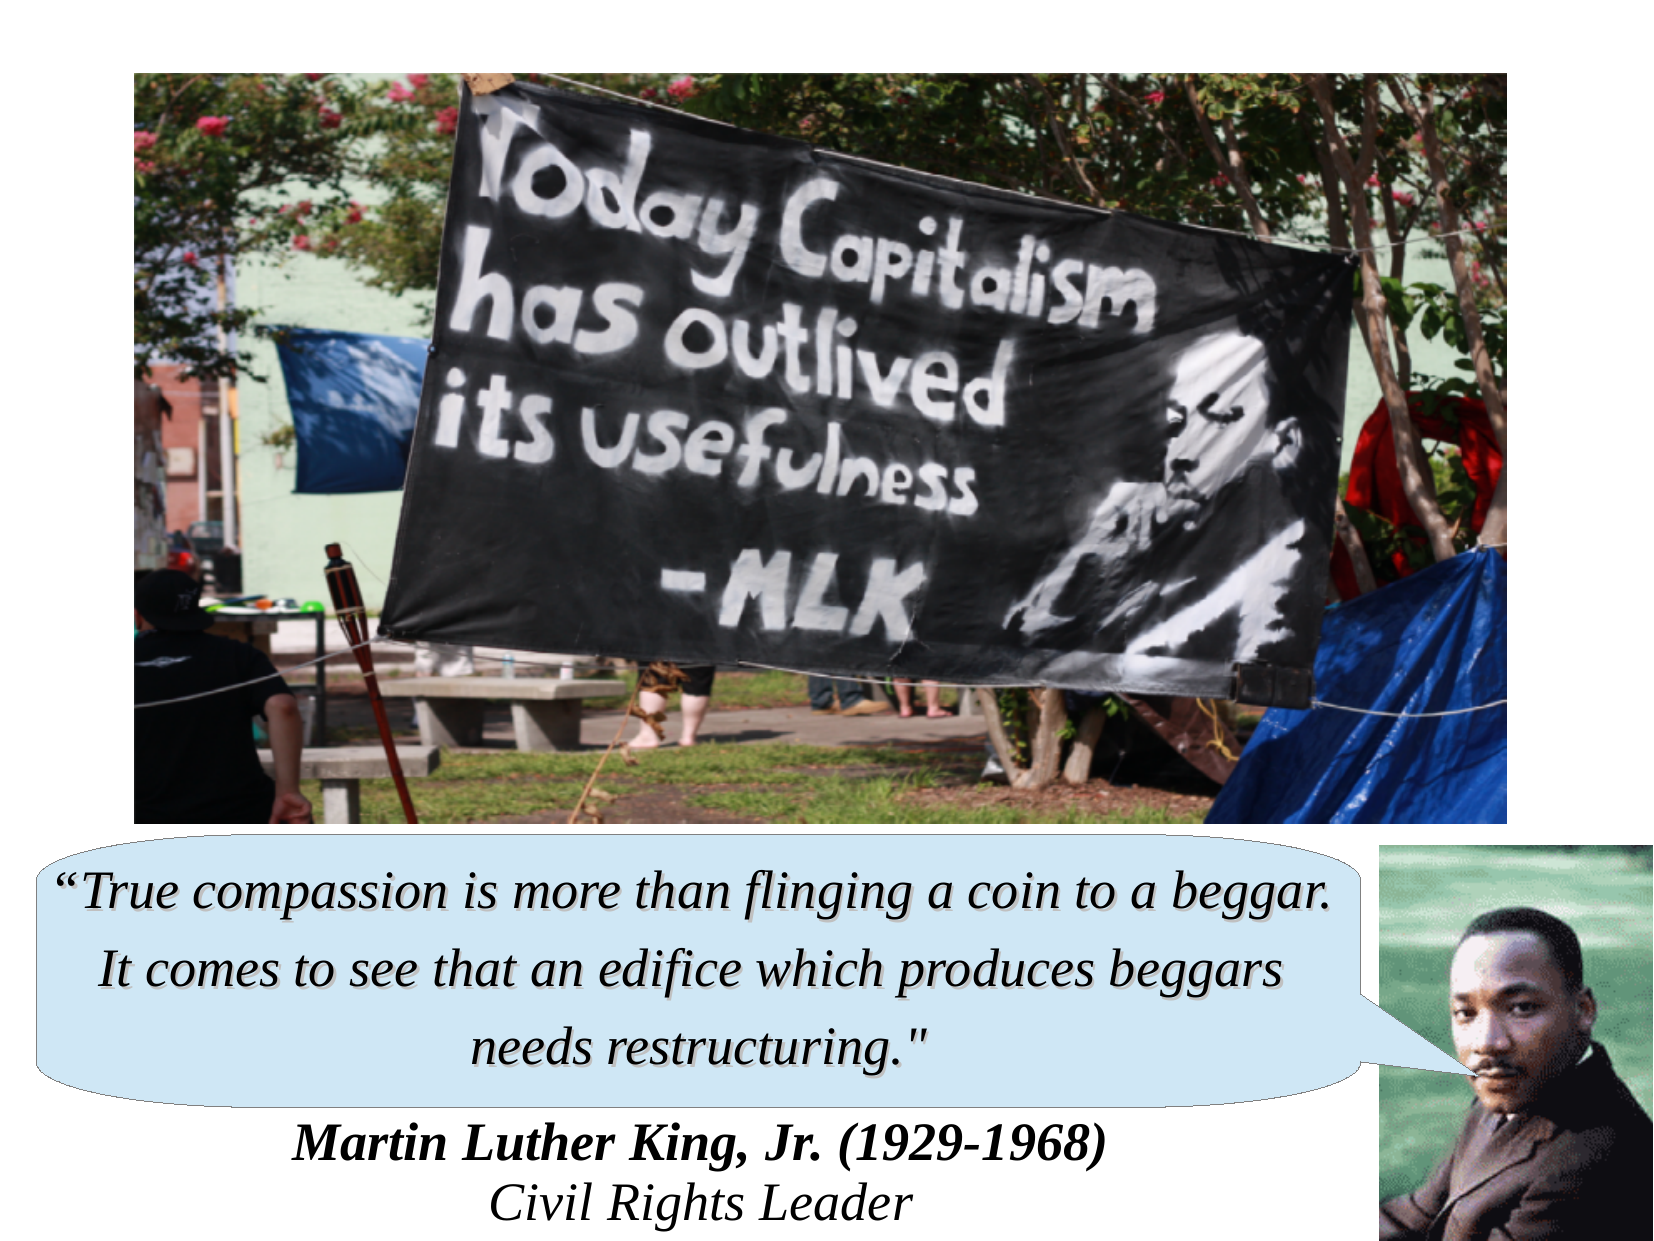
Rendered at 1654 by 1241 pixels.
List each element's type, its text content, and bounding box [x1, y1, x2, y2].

text_box Martin Luther King, Jr. (1929-1968) Civil Rights Leader [239, 1108, 1163, 1241]
text_box “True compassion is more than flinging a coin to a beggar. It comes to see that an edifice which produces beggars needs restructuring." [36, 834, 1481, 1108]
picture [134, 73, 1507, 824]
picture [1379, 845, 1653, 1241]
